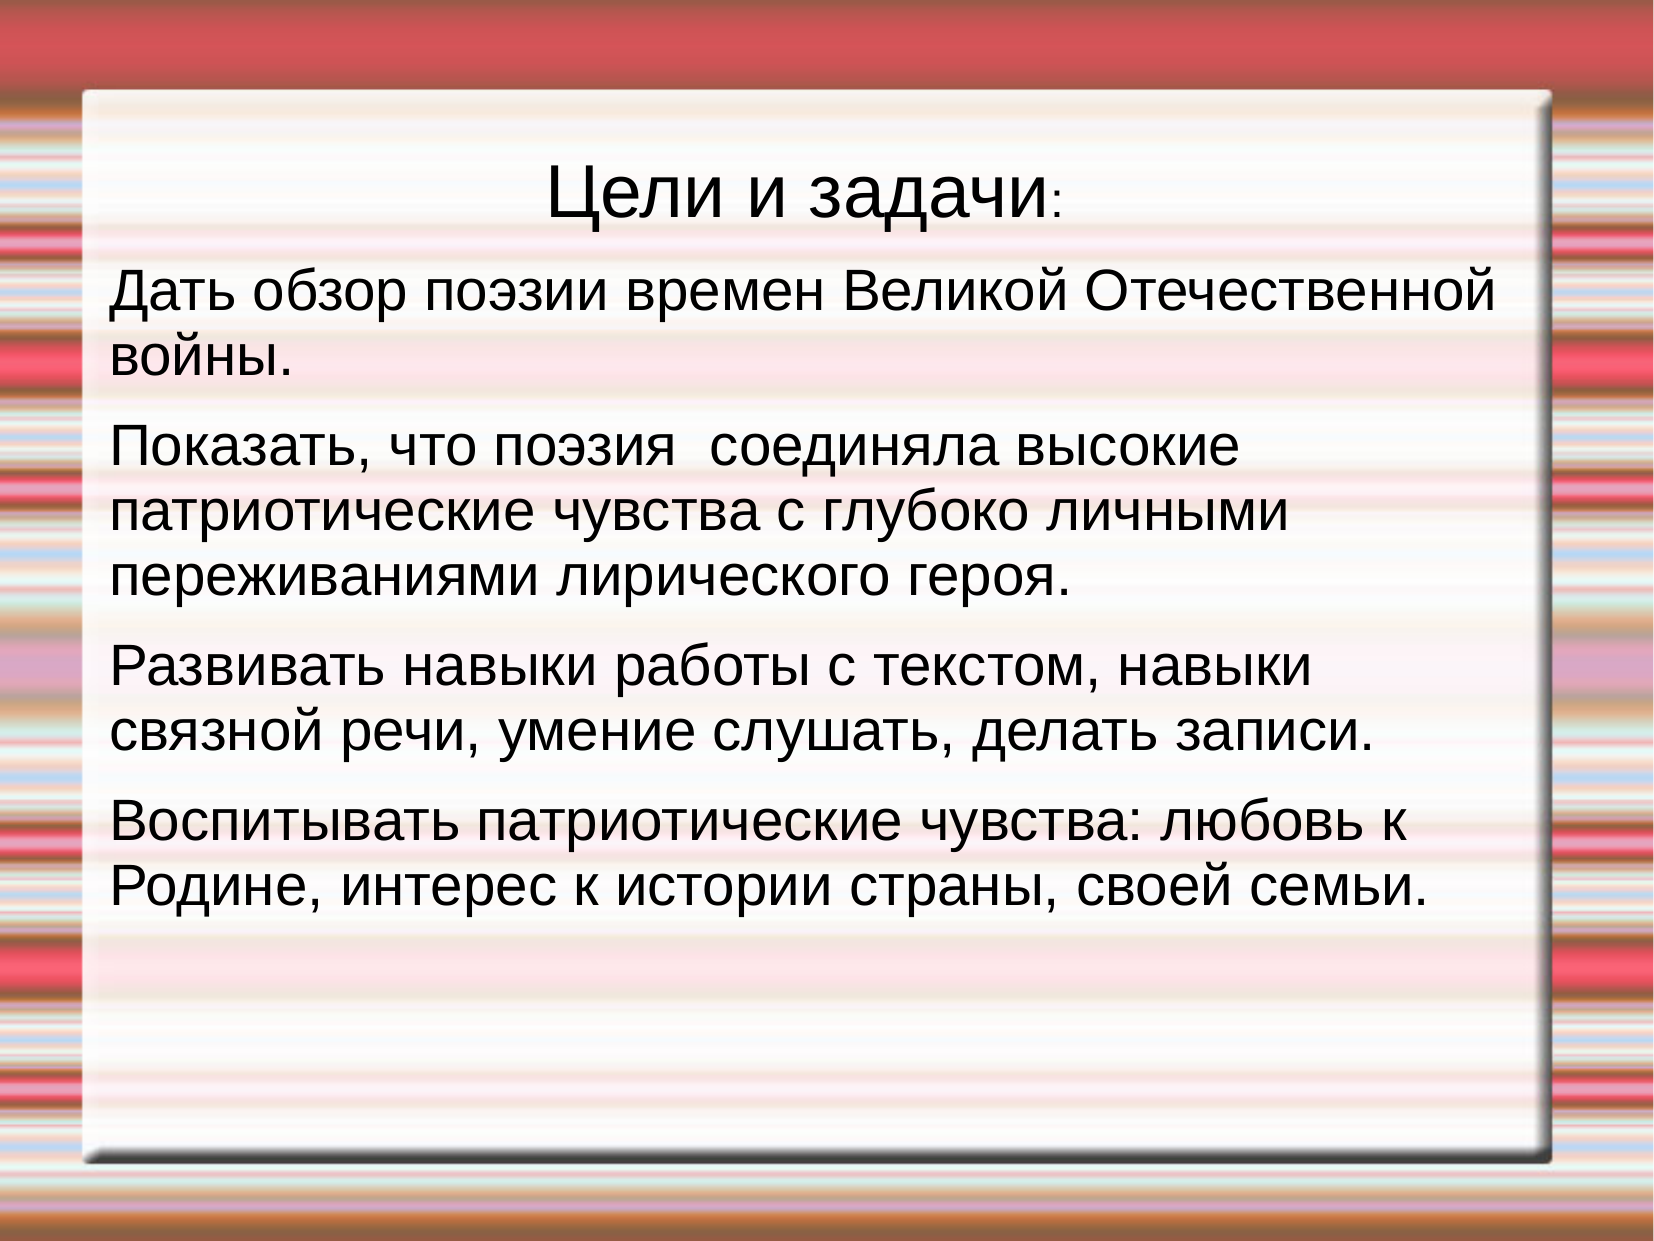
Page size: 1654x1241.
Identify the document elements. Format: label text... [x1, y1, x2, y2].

picture [0, 0, 1654, 1241]
text_box Цели и задачи: Дать обзор поэзии времен Великой Отечественной войны. Показать, что поэзия соединяла высокие патриотические чувства с глубоко личными переживаниями лирического героя. Развивать навыки работы с текстом, навыки связной речи, умение слушать, делать записи. Воспитывать патриотические чувства: любовь к Родине, интерес к истории страны, своей семьи. [94, 141, 1560, 1241]
